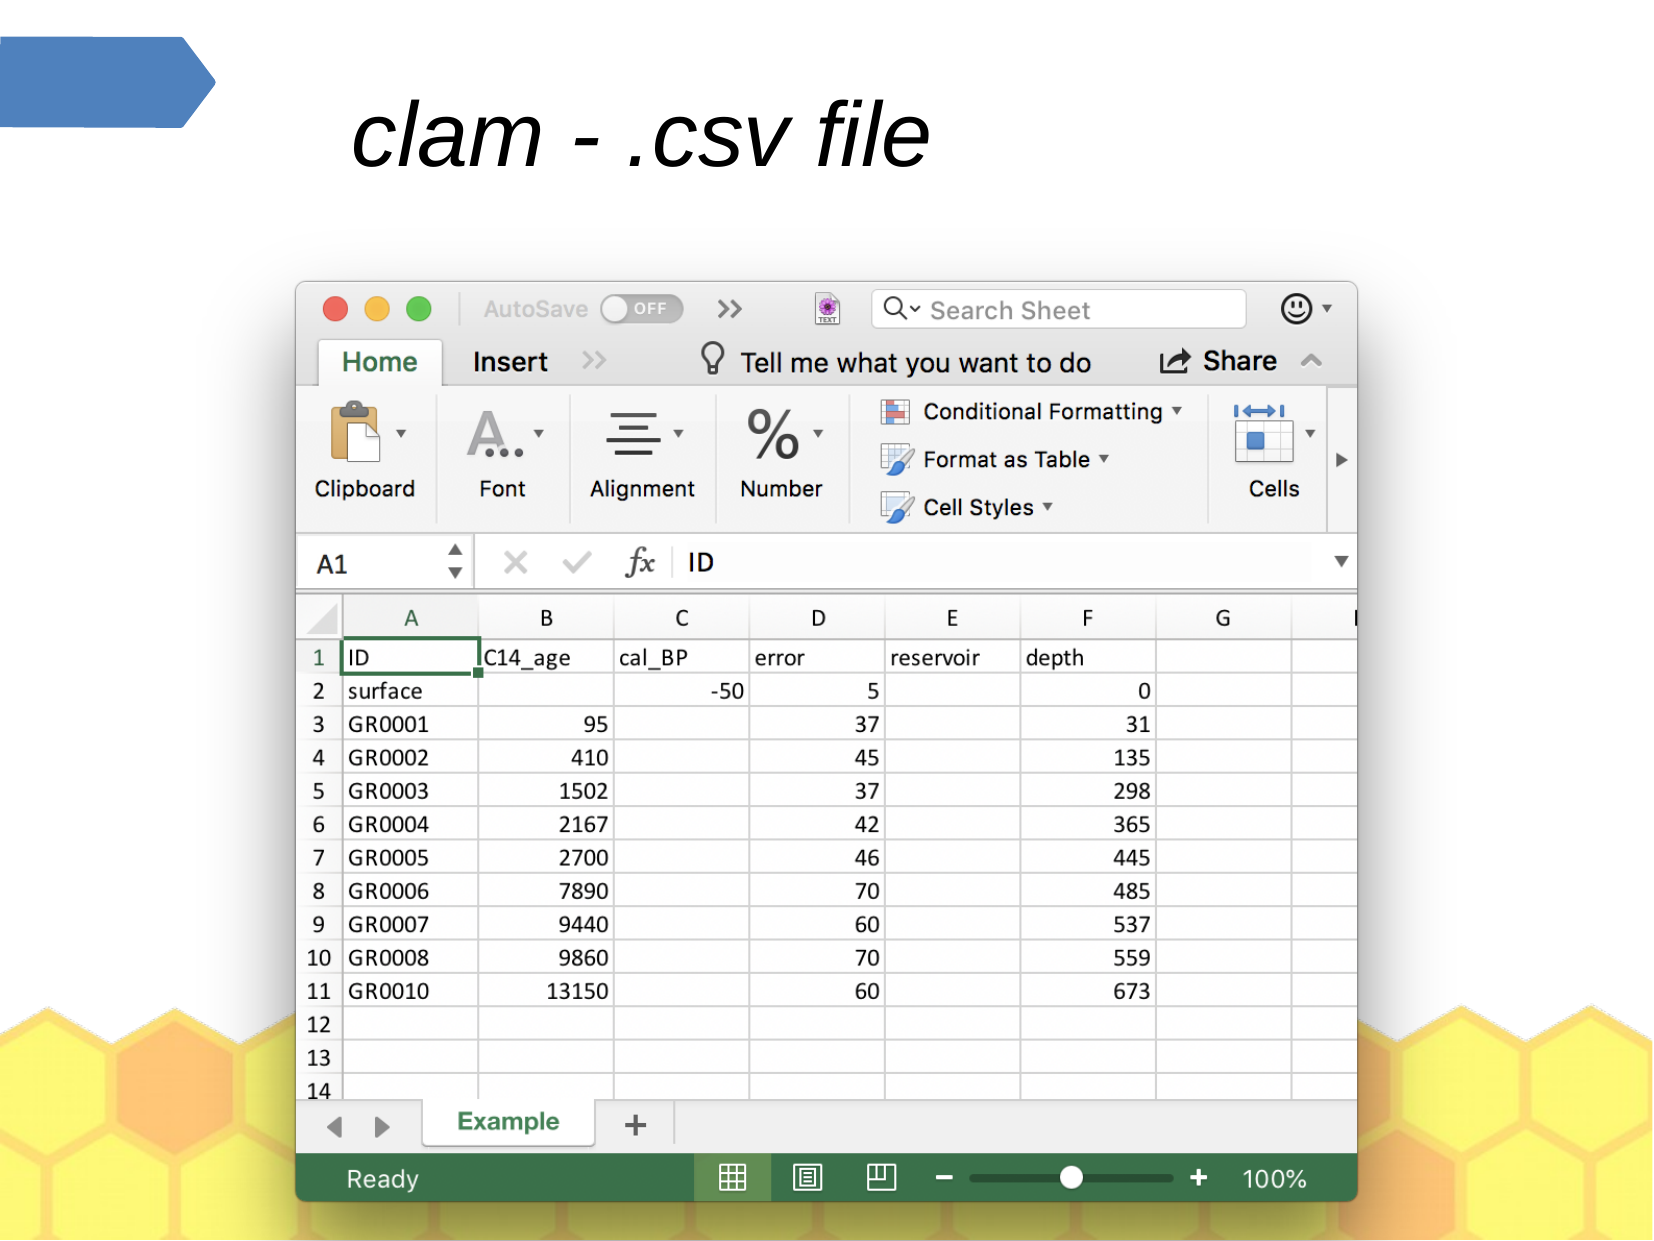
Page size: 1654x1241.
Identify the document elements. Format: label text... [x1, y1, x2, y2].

text_box clam - .csv file [351, 21, 1560, 253]
picture [0, 215, 1653, 1241]
